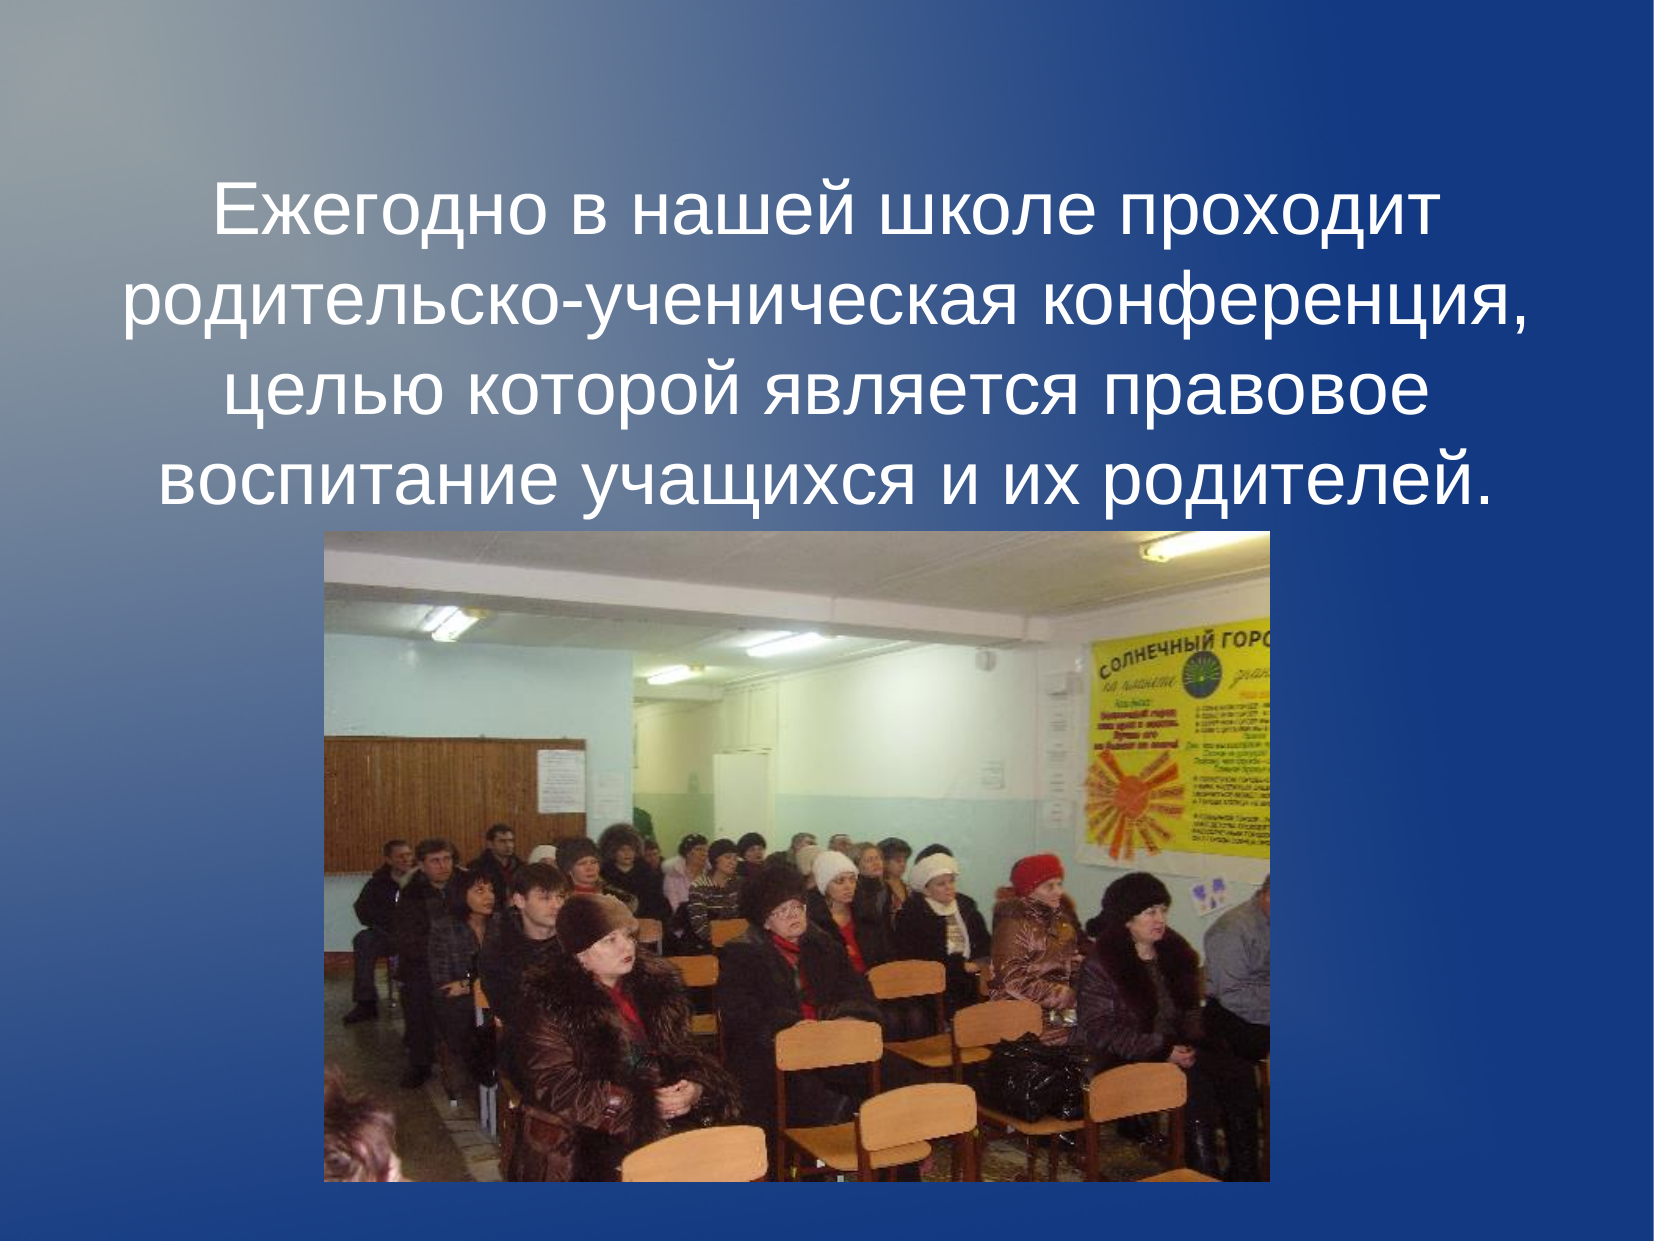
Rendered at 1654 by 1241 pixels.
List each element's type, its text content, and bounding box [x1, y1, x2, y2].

picture [324, 531, 1270, 1182]
title Ежегодно в нашей школе проходит родительско-ученическая конференция, целью которой является правовое воспитание учащихся и их родителей. [82, 118, 1571, 562]
